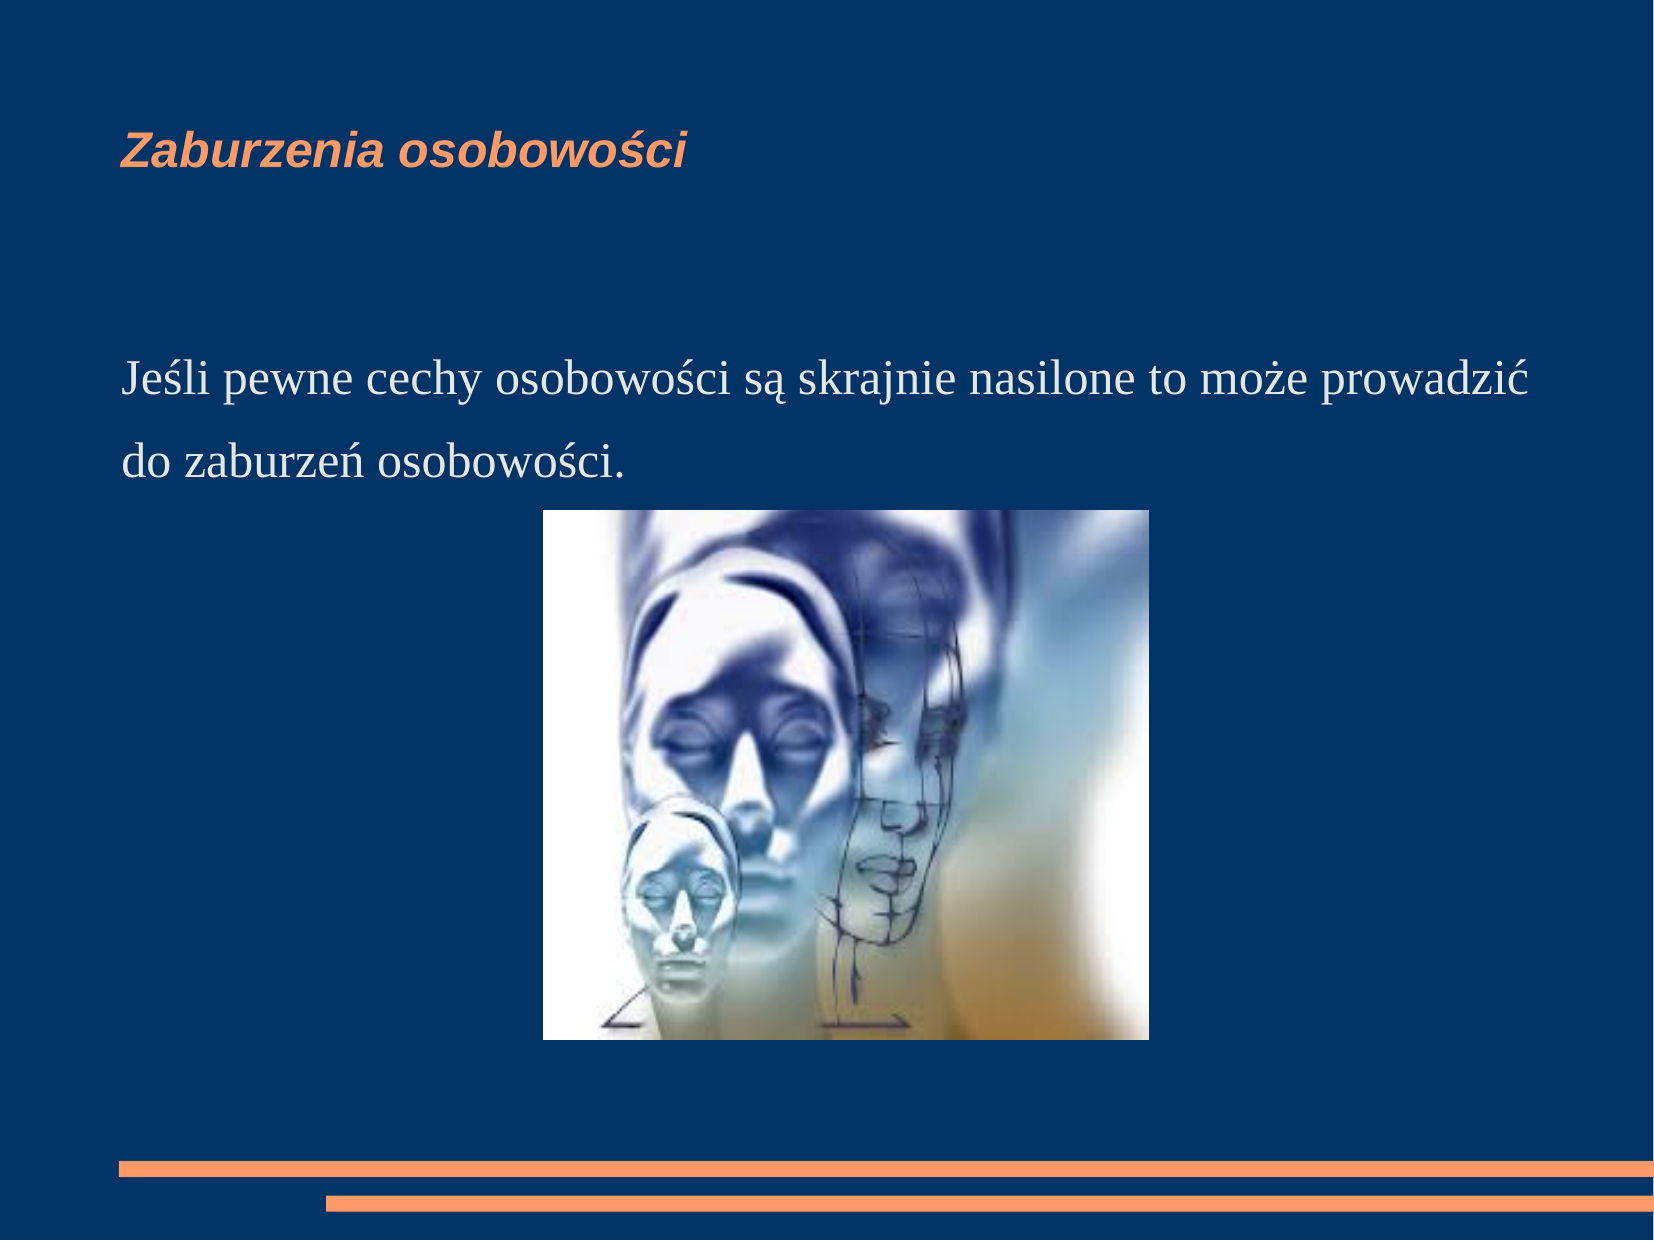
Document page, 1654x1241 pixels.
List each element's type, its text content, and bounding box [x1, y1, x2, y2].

picture [543, 510, 1149, 1040]
list Jeśli pewne cechy osobowości są skrajnie nasilone to może prowadzić do zaburzeń osobowości. [121, 322, 1561, 1132]
title Zaburzenia osobowości [121, 46, 1534, 254]
